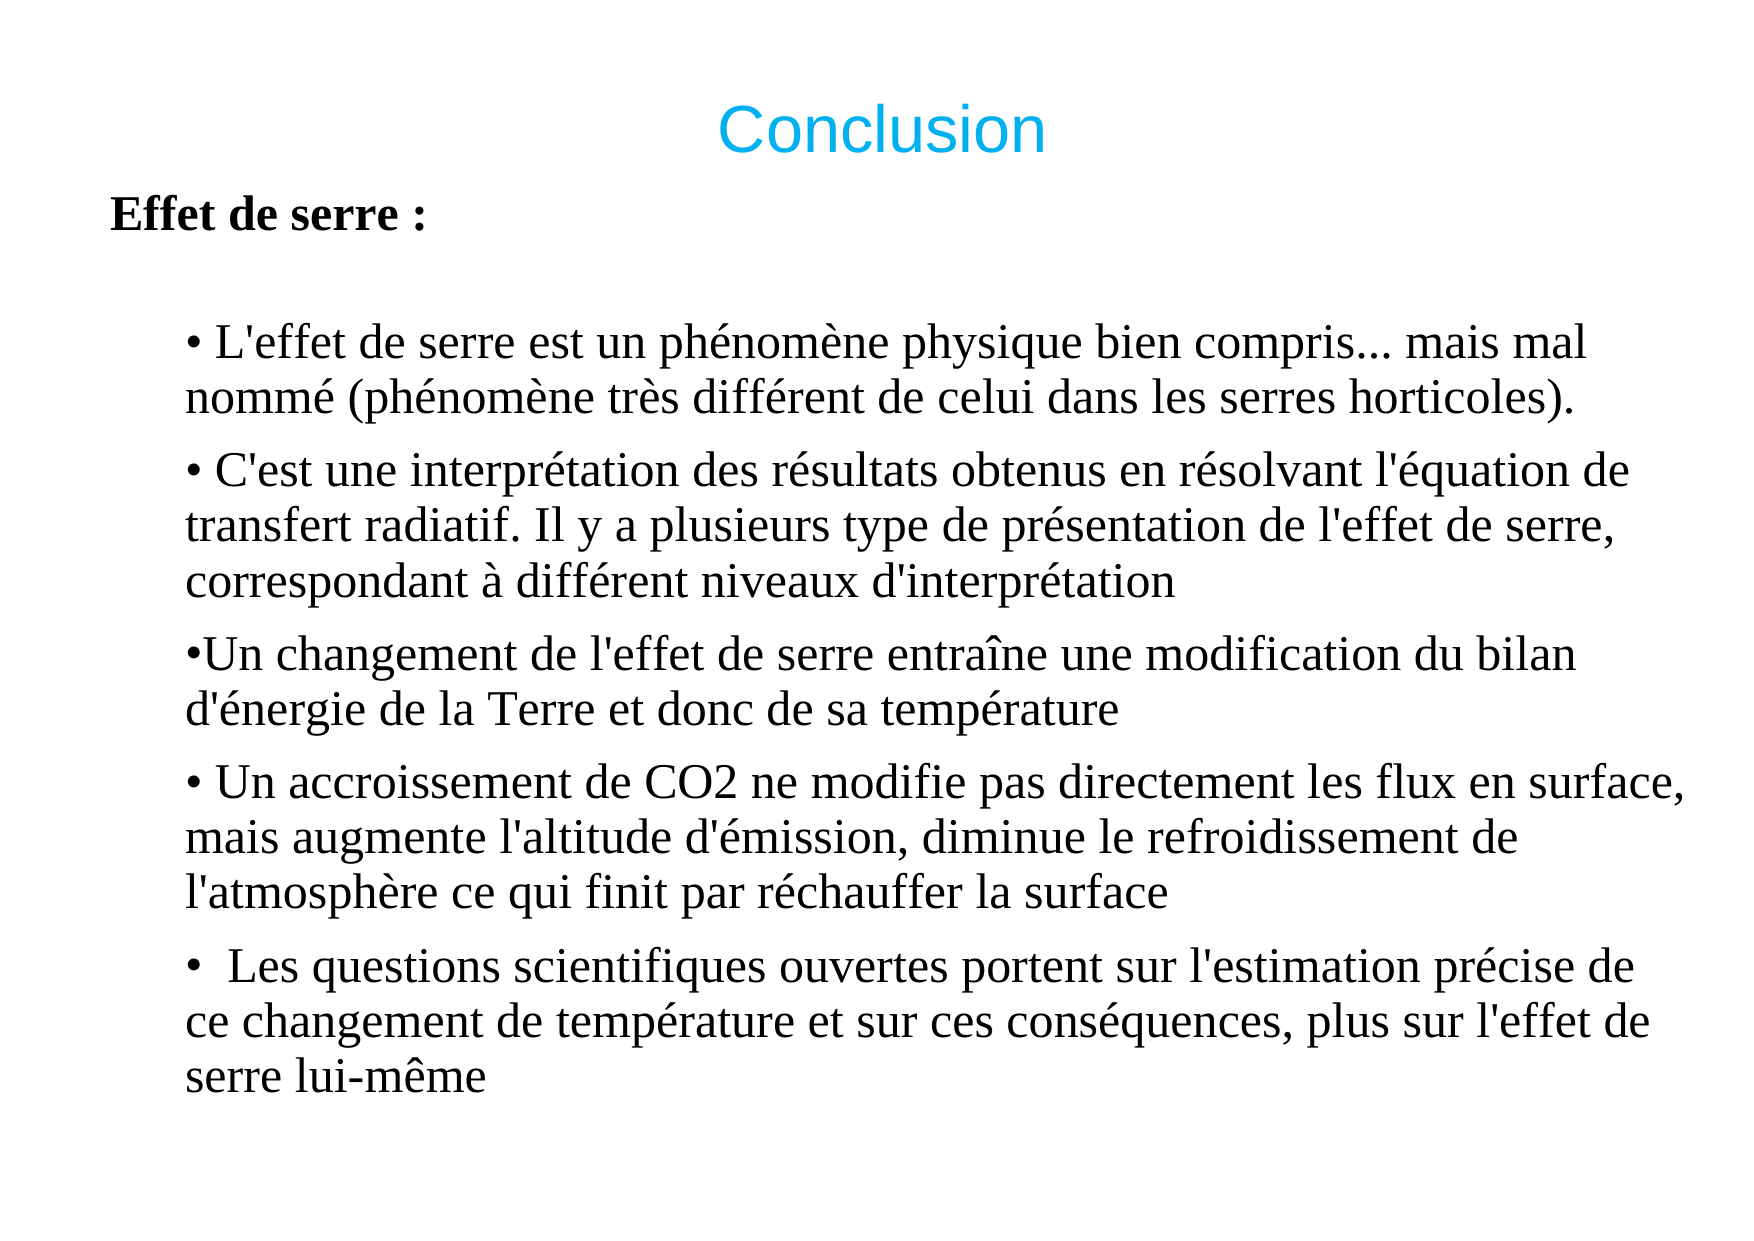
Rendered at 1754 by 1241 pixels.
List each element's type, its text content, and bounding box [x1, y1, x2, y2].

text_box Conclusion [49, 53, 1716, 175]
text_box Effet de serre : L'effet de serre est un phénomène physique bien compris... mais mal nommé (phénomène très différent de celui dans les serres horticoles). C'est une interprétation des résultats obtenus en résolvant l'équation de transfert radiatif. Il y a plusieurs type de présentation de l'effet de serre, correspondant à différent niveaux d'interprétation Un changement de l'effet de serre entraîne une modification du bilan d'énergie de la Terre et donc de sa température Un accroissement de CO2 ne modifie pas directement les flux en surface, mais augmente l'altitude d'émission, diminue le refroidissement de l'atmosphère ce qui finit par réchauffer la surface Les questions scientifiques ouvertes portent sur l'estimation précise de ce changement de température et sur ces conséquences, plus sur l'effet de serre lui-même [109, 185, 1689, 1104]
